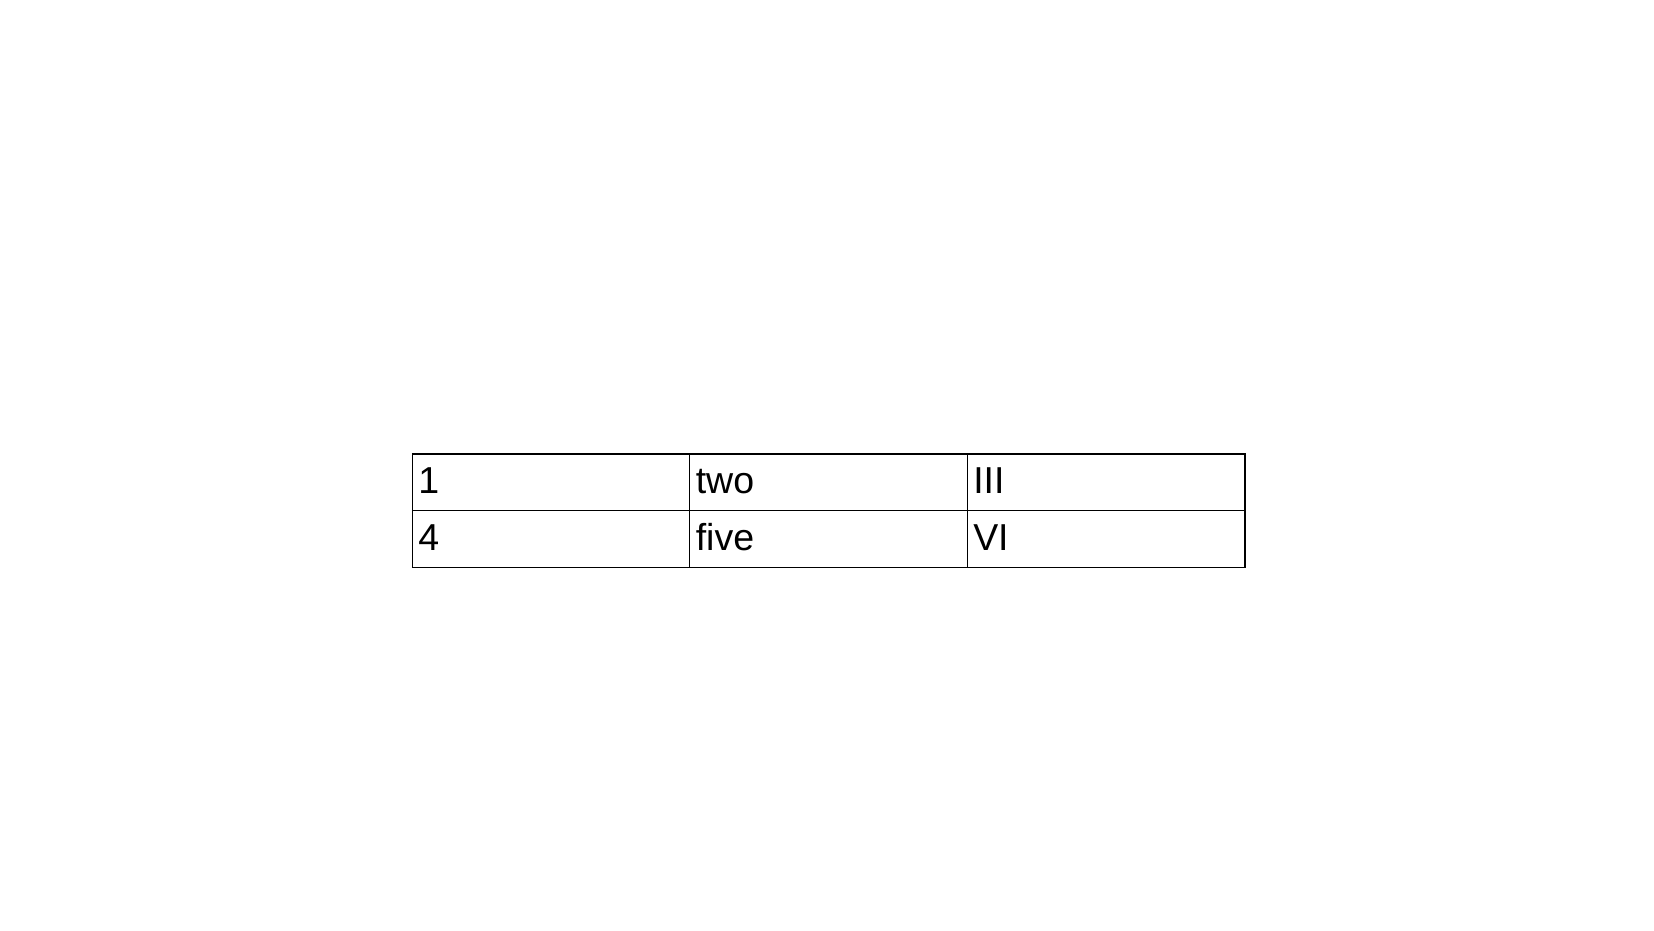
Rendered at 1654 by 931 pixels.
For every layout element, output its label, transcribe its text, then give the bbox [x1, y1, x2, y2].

table_header III [968, 455, 1244, 510]
table_cell VI [968, 511, 1244, 567]
table_header 1 [413, 455, 689, 510]
table_cell five [690, 511, 967, 567]
table_cell 4 [413, 511, 689, 567]
table_header two [690, 455, 967, 510]
